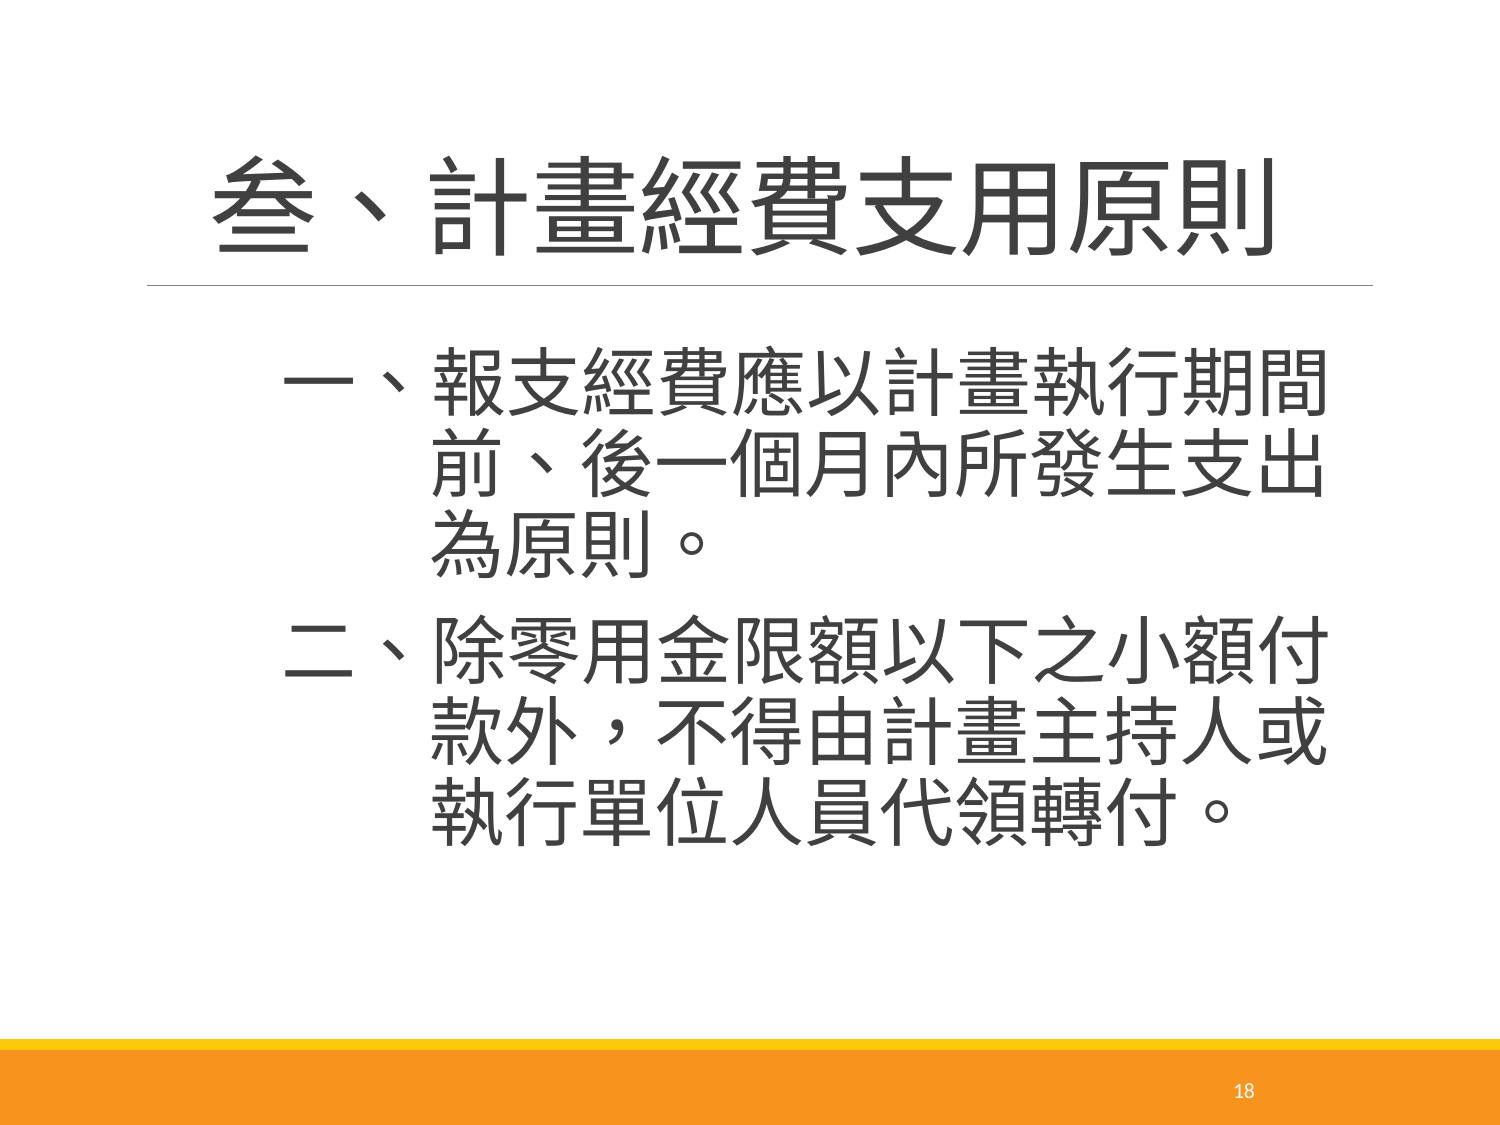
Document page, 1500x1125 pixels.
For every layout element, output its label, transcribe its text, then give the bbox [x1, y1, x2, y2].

title 叁、計畫經費支用原則 [194, 90, 1353, 278]
text_box 18 [1218, 1059, 1380, 1120]
list 一、報支經費應以計畫執行期間前、後一個月內所發生支出為原則。 二、除零用金限額以下之小額付款外，不得由計畫主持人或執行單位人員代領轉付。 [104, 338, 1381, 878]
